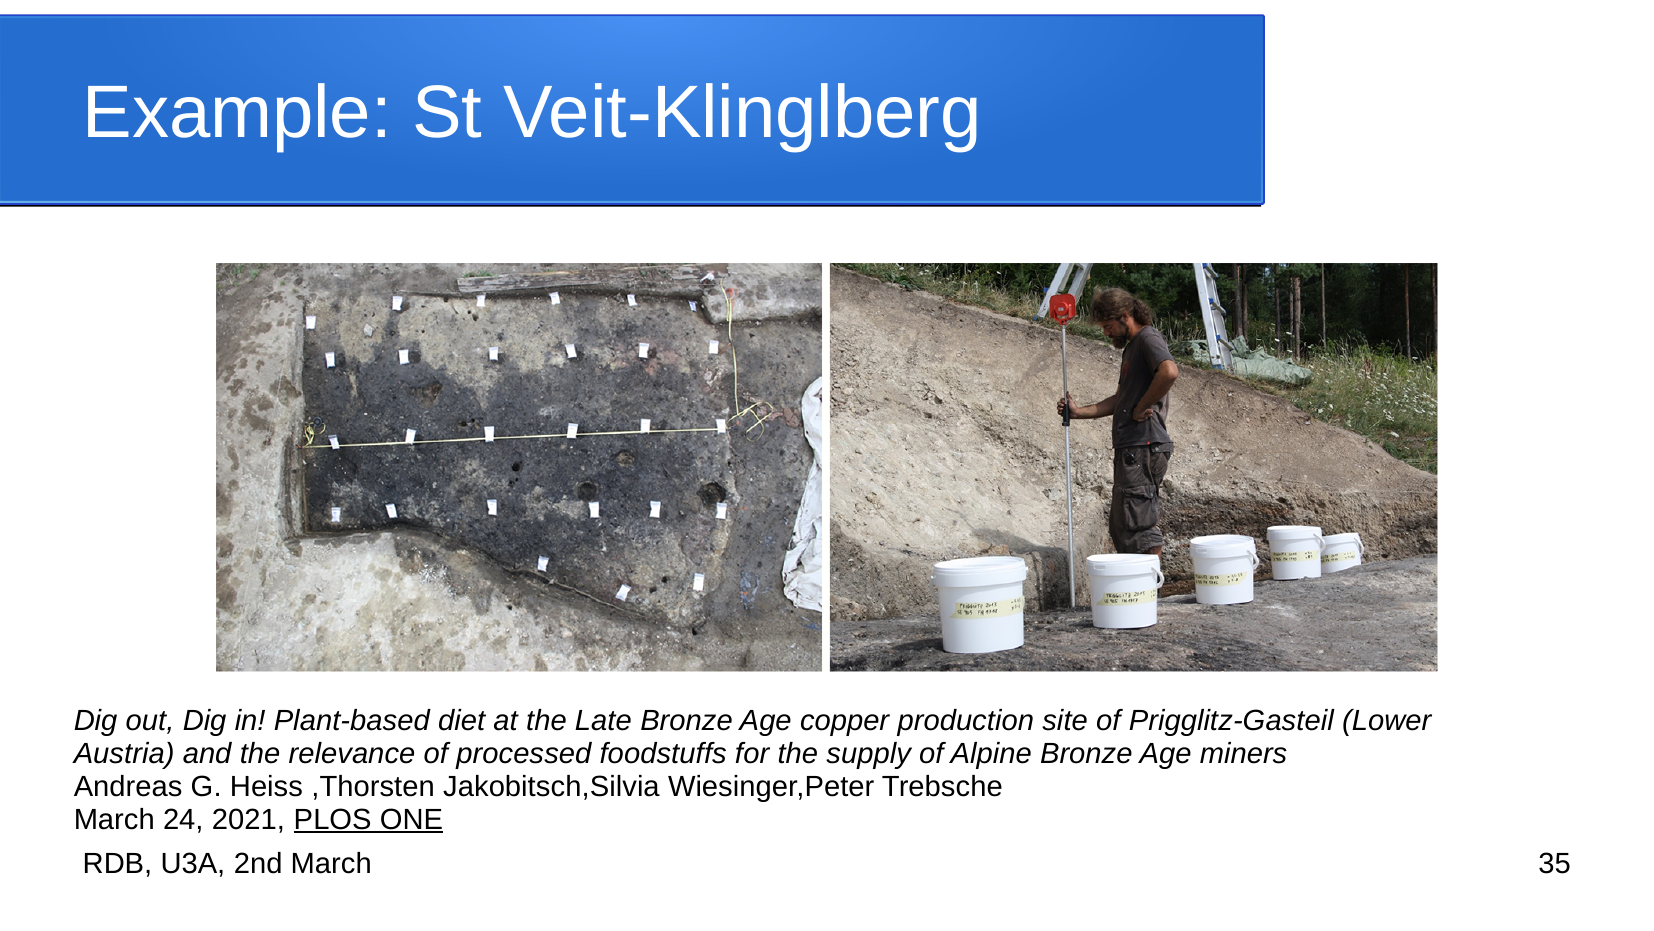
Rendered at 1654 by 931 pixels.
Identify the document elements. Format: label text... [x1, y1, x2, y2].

text_box [228, 731, 259, 803]
picture [212, 259, 1441, 675]
text_box Dig out, Dig in! Plant-based diet at the Late Bronze Age copper production site of Prigglitz-Gasteil (Lower Austria) and the relevance of processed foodstuffs for the supply of Alpine Bronze Age miners Andreas G. Heiss ,Thorsten Jakobitsch,Silvia Wiesinger,Peter Trebsche March 24, 2021, PLOS ONE [59, 696, 1512, 910]
title Example: St Veit-Klinglberg [82, 35, 1235, 189]
